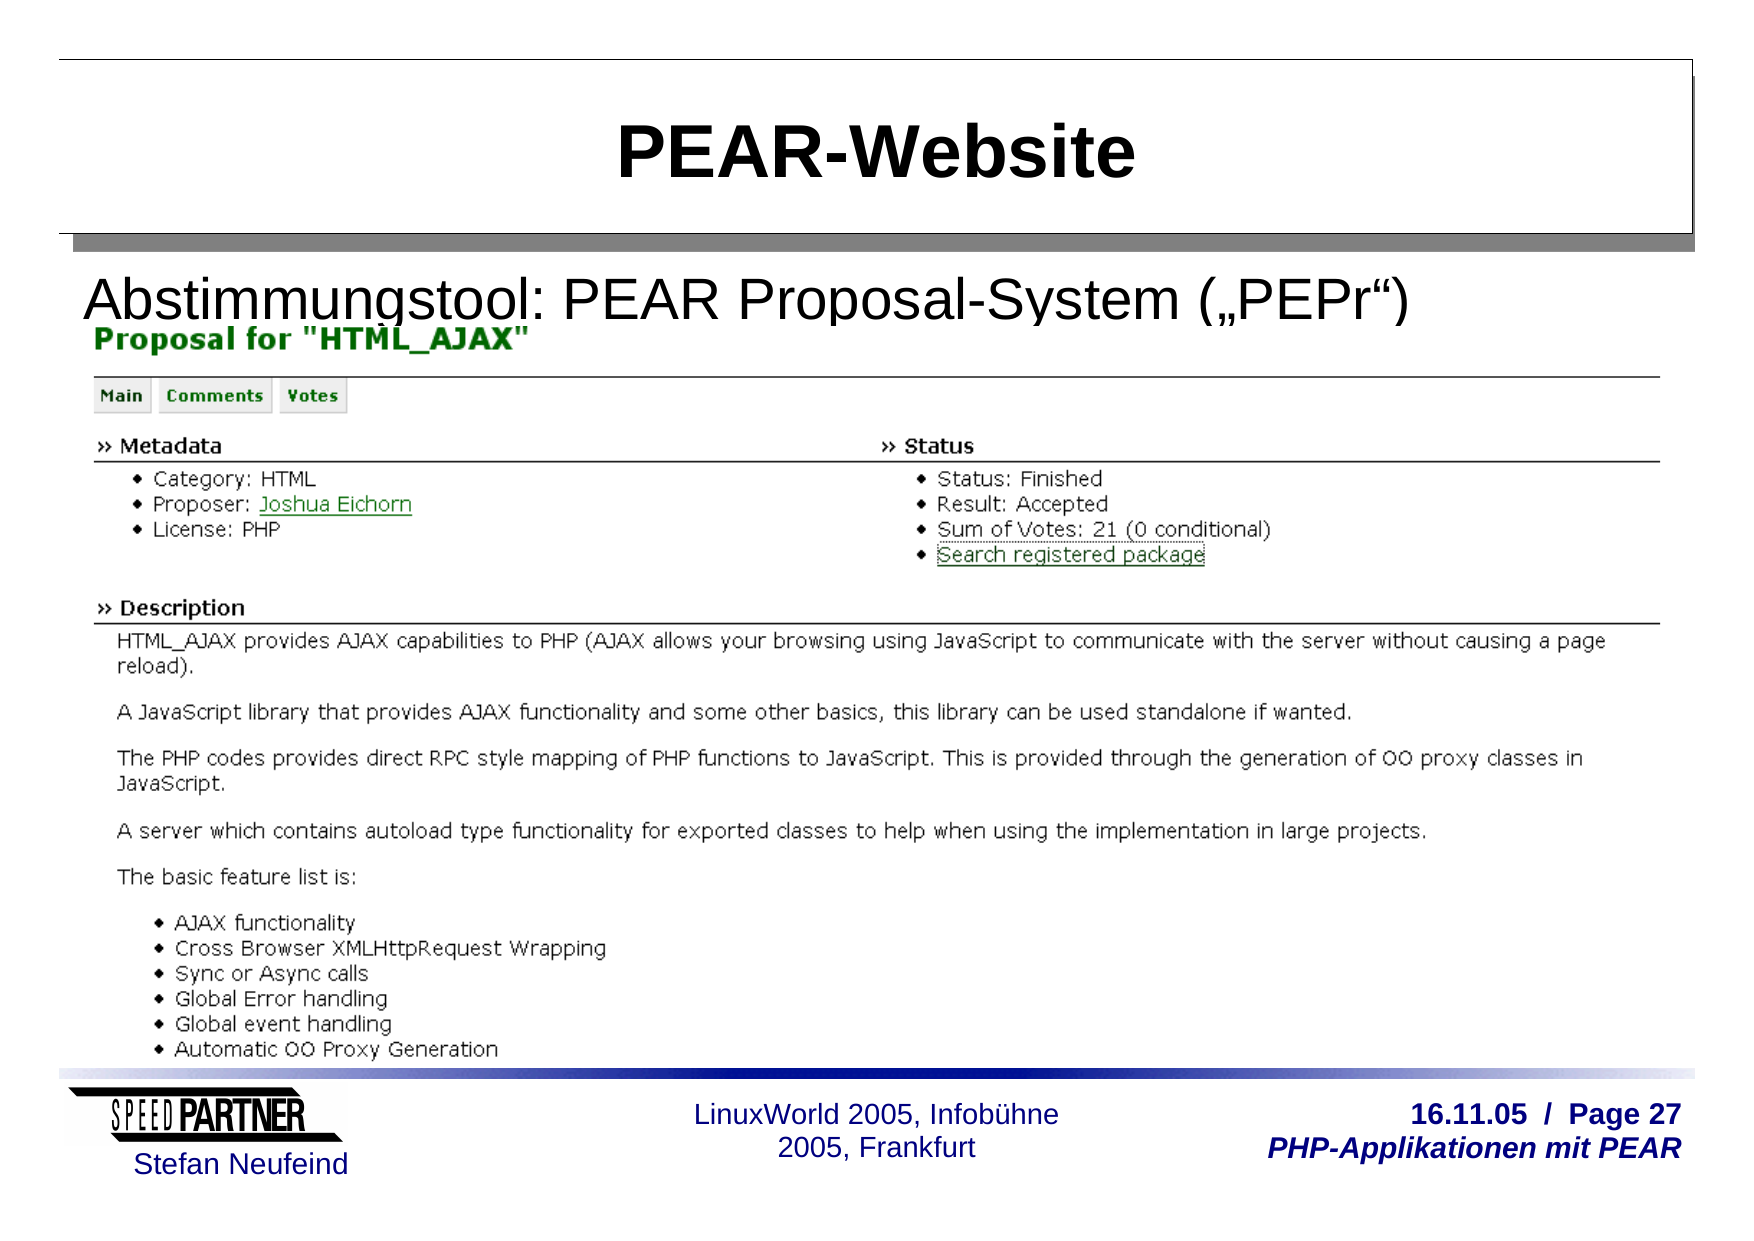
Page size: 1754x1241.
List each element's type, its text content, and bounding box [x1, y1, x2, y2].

list Abstimmungstool: PEAR Proposal-System („PEPr“) [71, 266, 1695, 1049]
picture [64, 1082, 348, 1146]
title PEAR-Website [59, 59, 1695, 244]
picture [93, 326, 1661, 1065]
picture [59, 1068, 1695, 1079]
